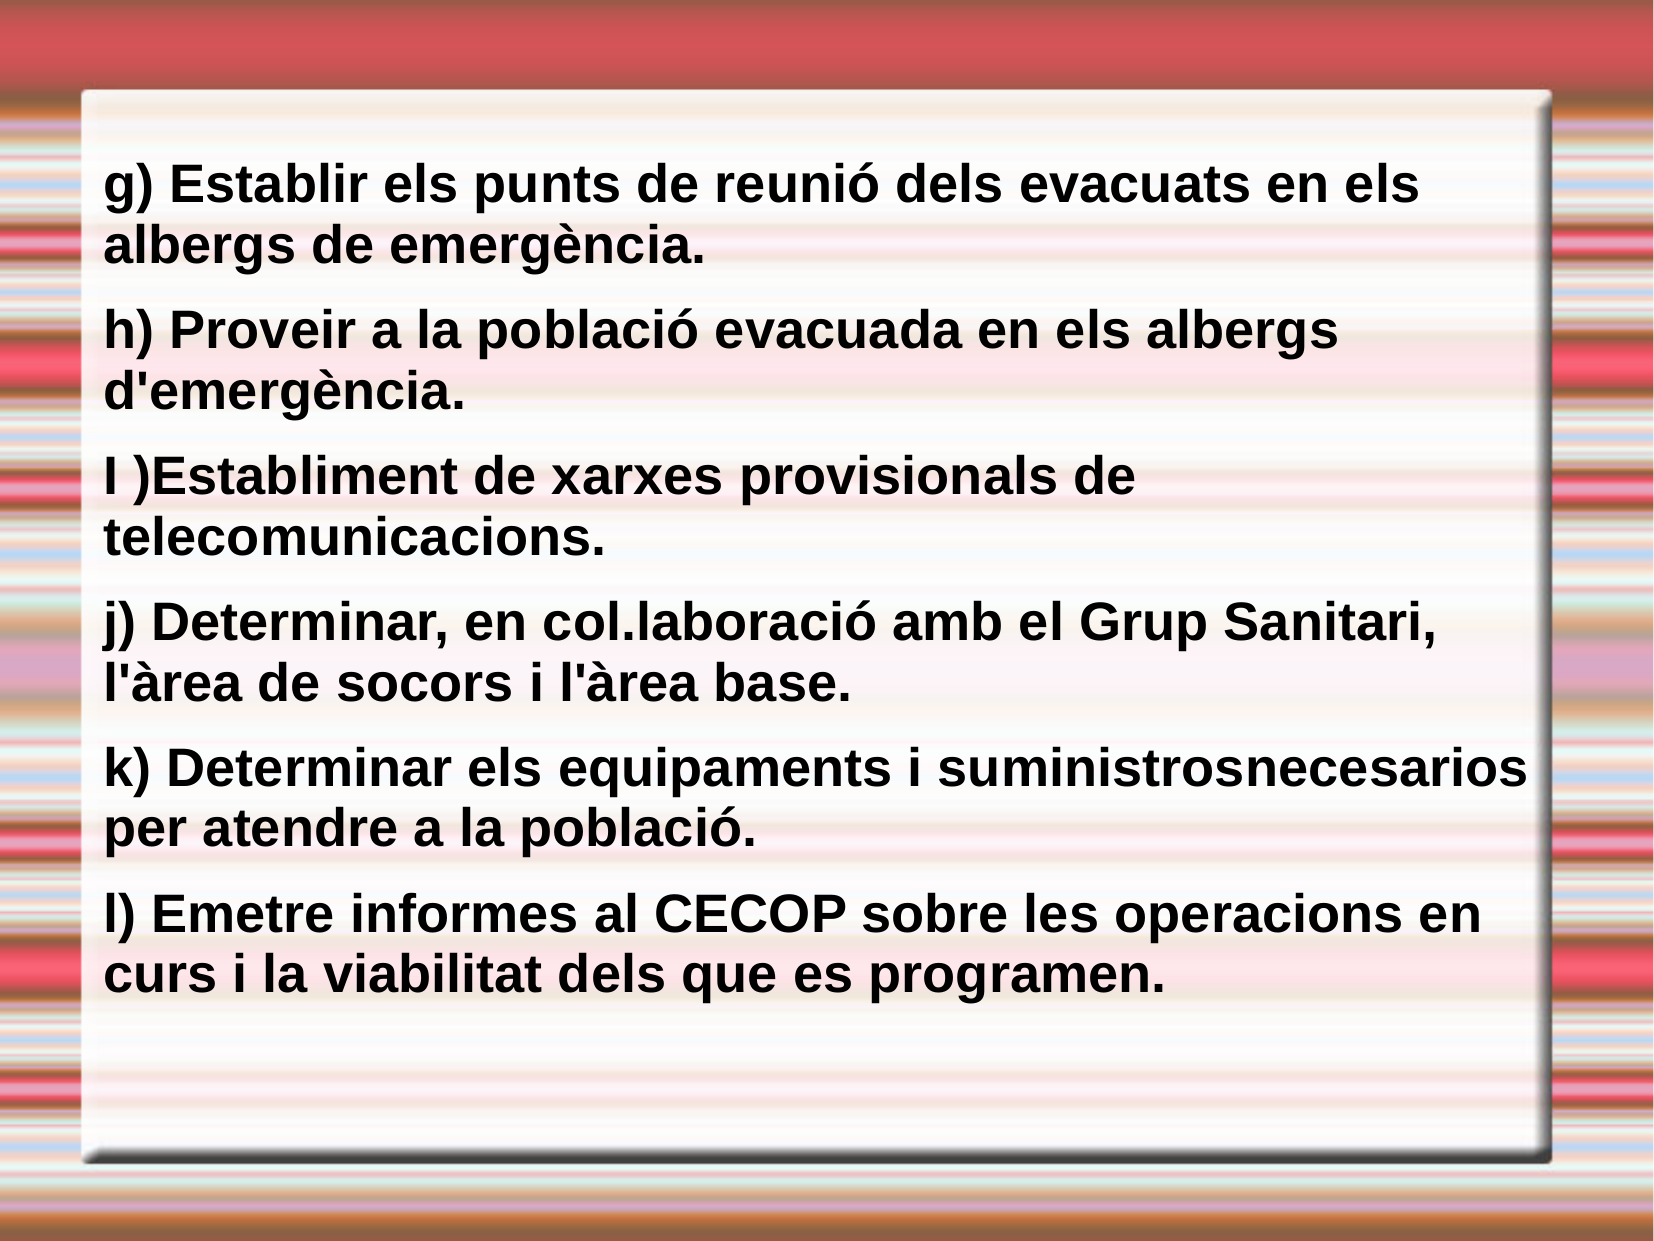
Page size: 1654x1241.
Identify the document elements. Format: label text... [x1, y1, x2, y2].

text_box g) Establir els punts de reunió dels evacuats en els albergs de emergència. h) Proveir a la població evacuada en els albergs d'emergència. I )Establiment de xarxes provisionals de telecomunicacions. j) Determinar, en col.laboració amb el Grup Sanitari, l'àrea de socors i l'àrea base. k) Determinar els equipaments i suministrosnecesarios per atendre a la població. l) Emetre informes al CECOP sobre les operacions en curs i la viabilitat dels que es programen. [88, 146, 1565, 1093]
picture [0, 0, 1654, 1241]
